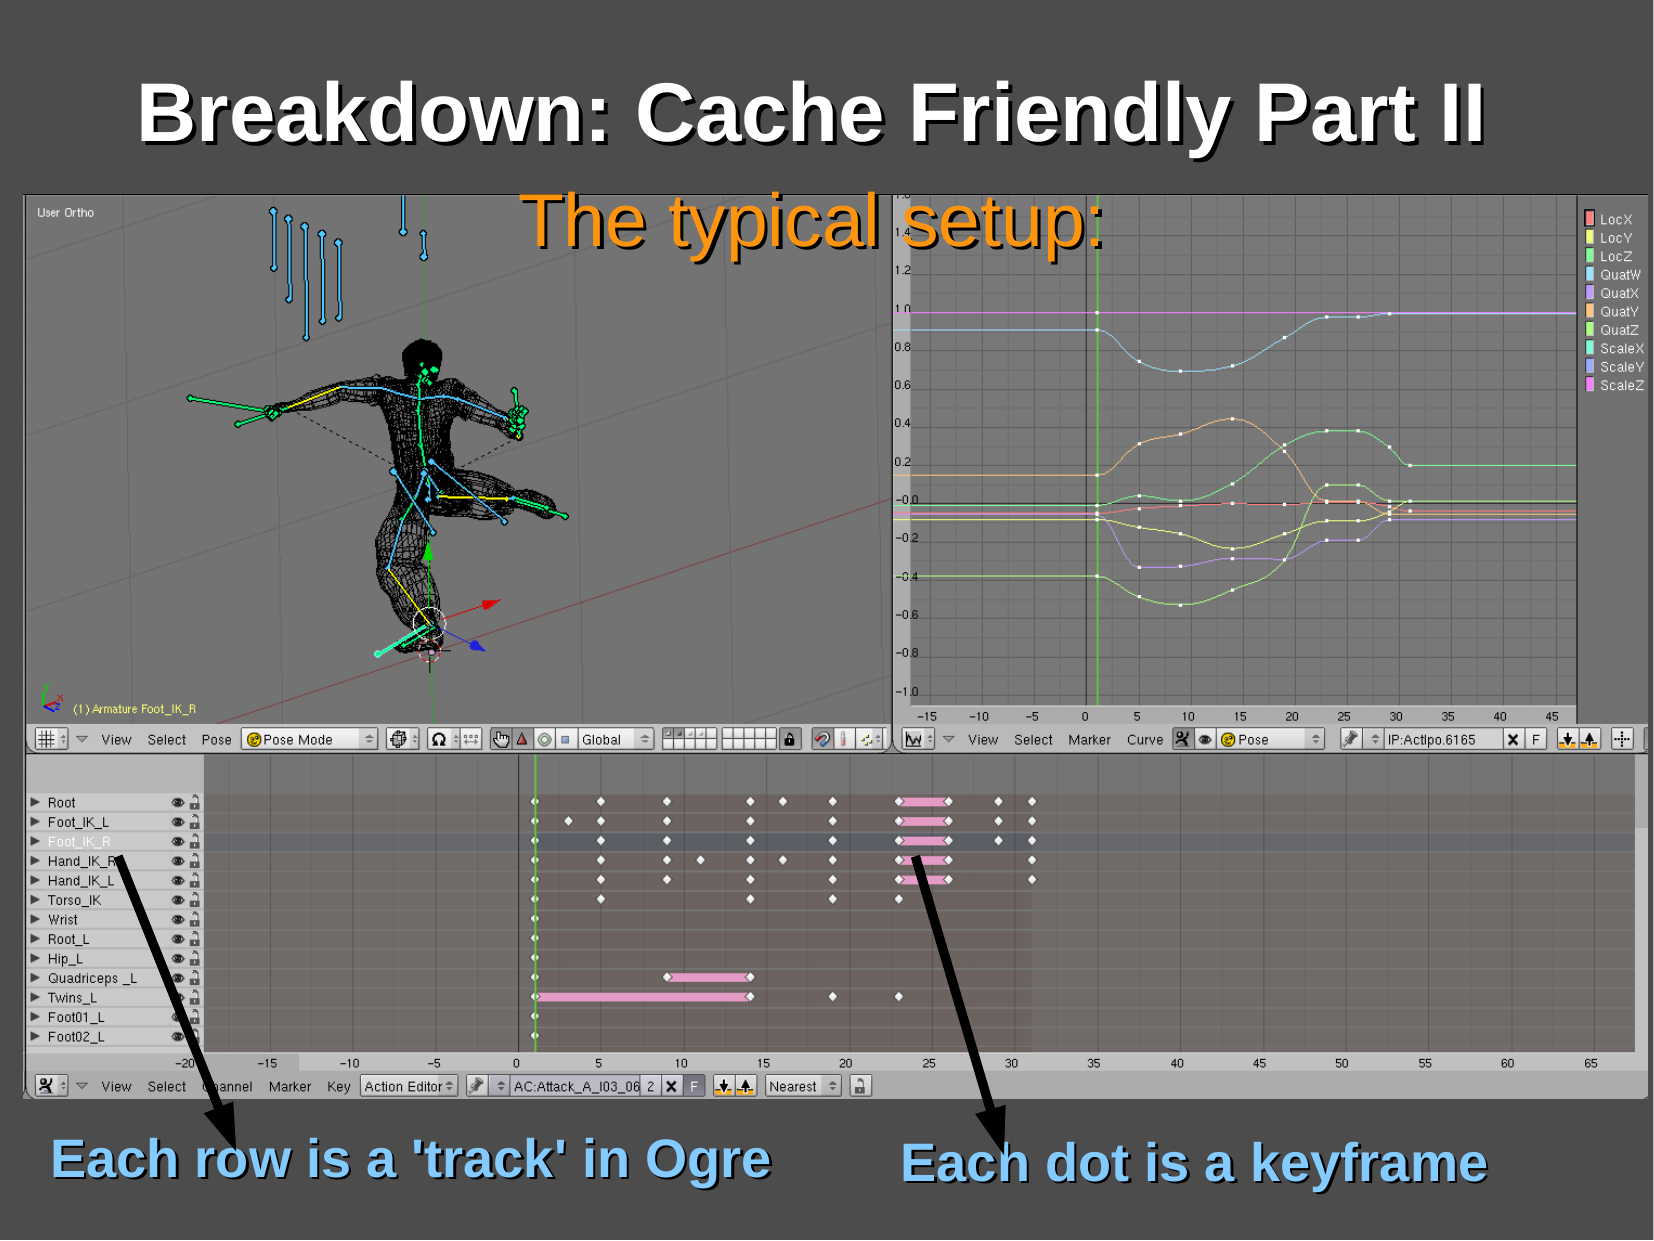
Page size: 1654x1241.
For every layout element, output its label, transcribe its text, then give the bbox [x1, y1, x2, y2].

text_box Each row is a 'track' in Ogre [35, 1121, 892, 1197]
text_box Each dot is a keyframe [885, 1124, 1506, 1201]
text_box The typical setup: [59, 171, 1565, 271]
picture [23, 194, 1648, 1099]
text_box Breakdown: Cache Friendly Part II [88, 59, 1536, 168]
